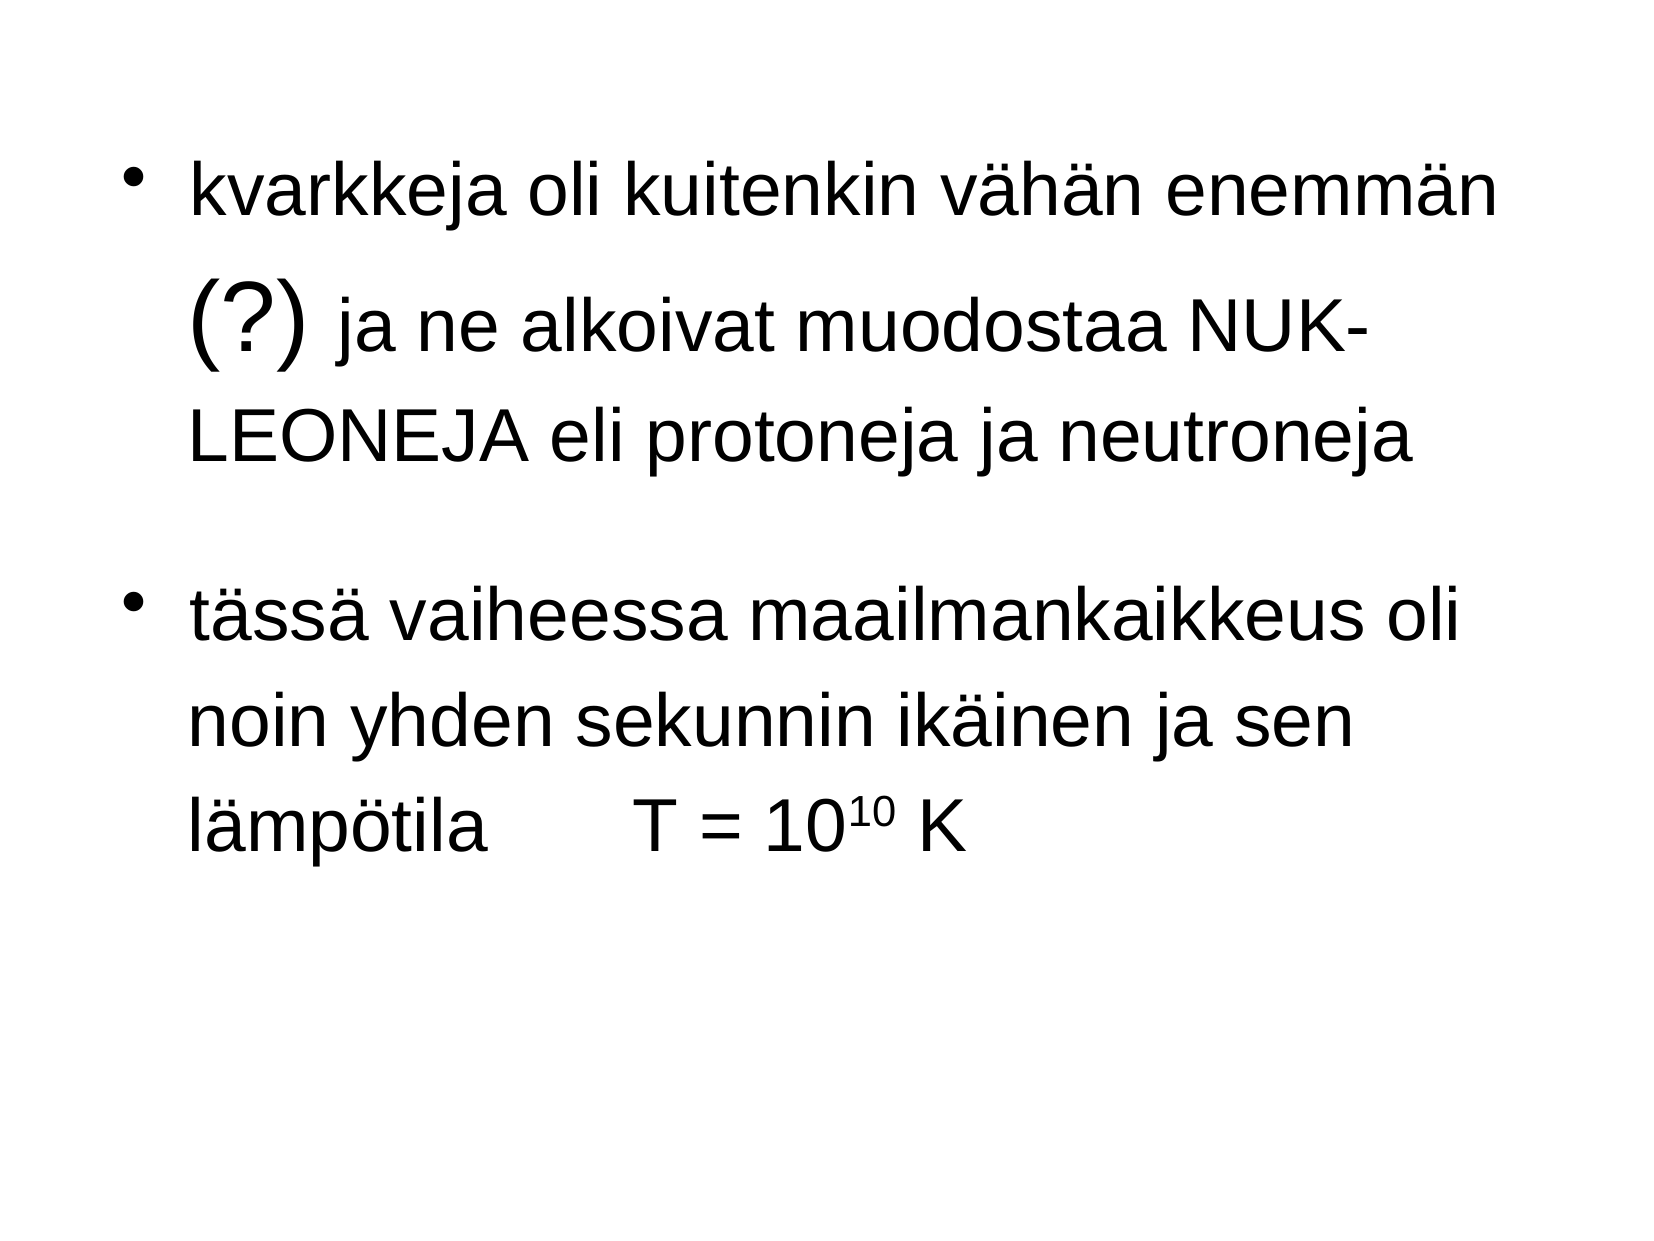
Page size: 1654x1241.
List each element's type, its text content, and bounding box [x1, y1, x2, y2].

text_box kvarkkeja oli kuitenkin vähän enemmän (?) ja ne alkoivat muodostaa NUK-LEONEJA eli protoneja ja neutroneja tässä vaiheessa maailmankaikkeus oli noin yhden sekunnin ikäinen ja sen lämpötila T = 1010 K [106, 118, 1607, 938]
